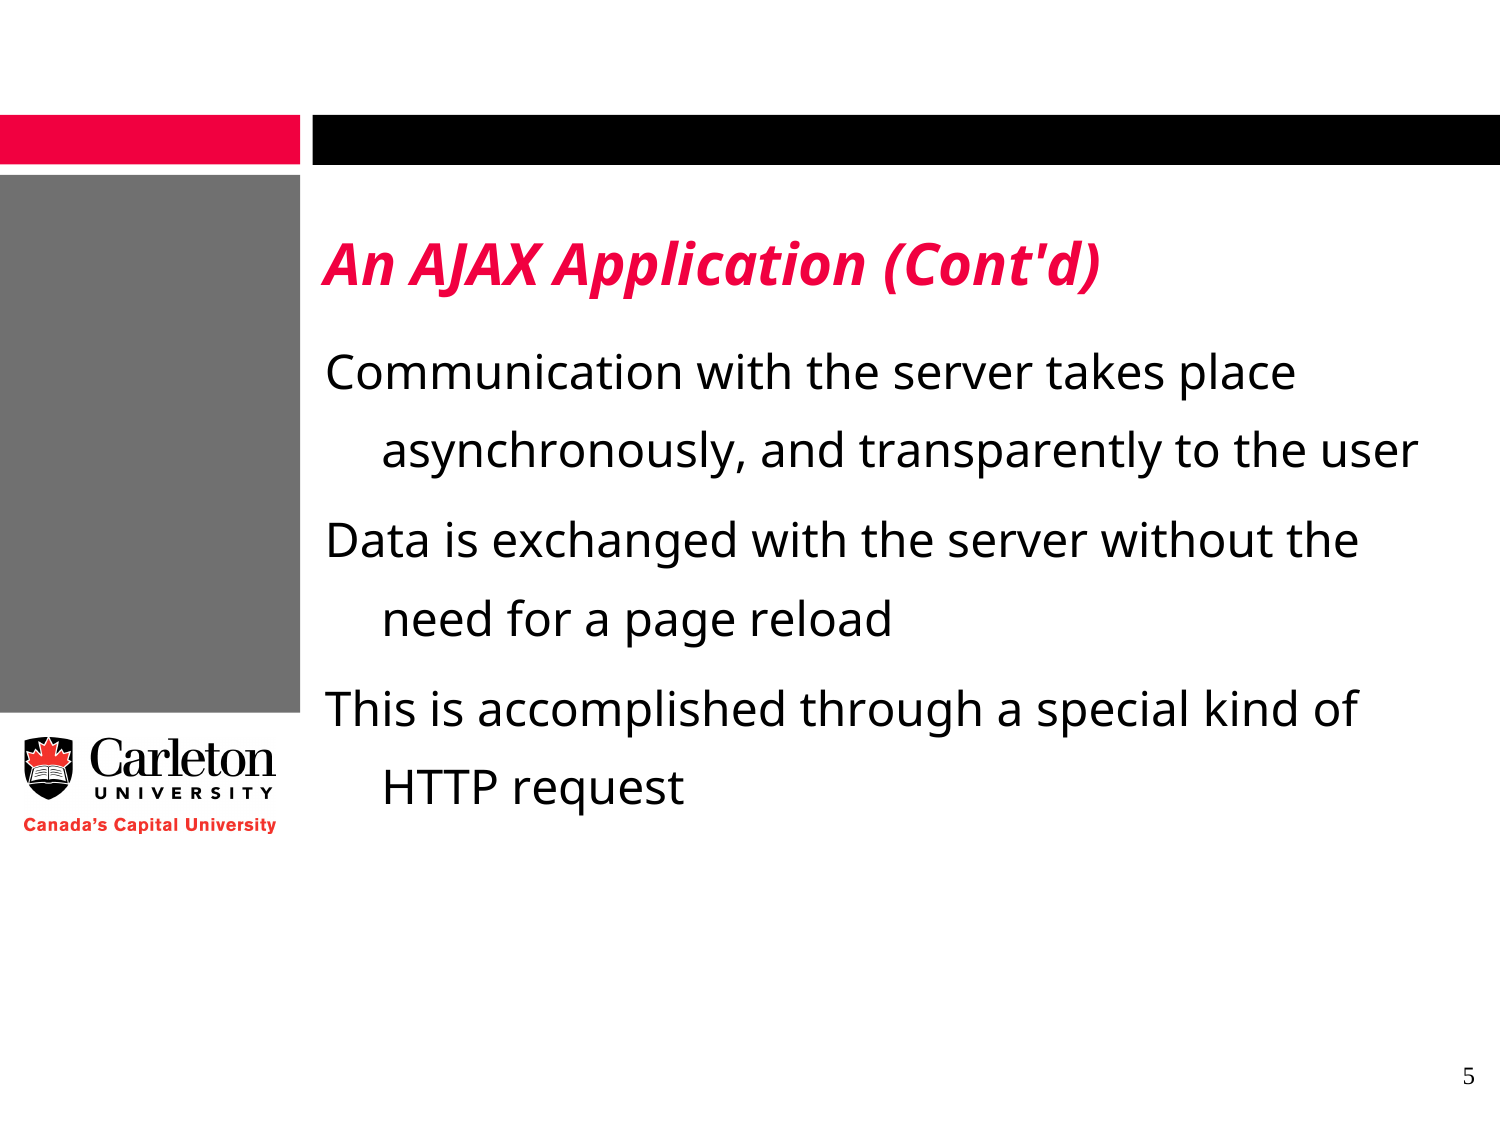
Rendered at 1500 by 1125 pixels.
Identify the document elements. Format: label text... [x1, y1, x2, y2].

title An AJAX Application (Cont'd) [324, 194, 1450, 324]
list Communication with the server takes place asynchronously, and transparently to the user Data is exchanged with the server without the need for a page reload This is accomplished through a special kind of HTTP request [324, 324, 1450, 1036]
picture [24, 737, 276, 834]
